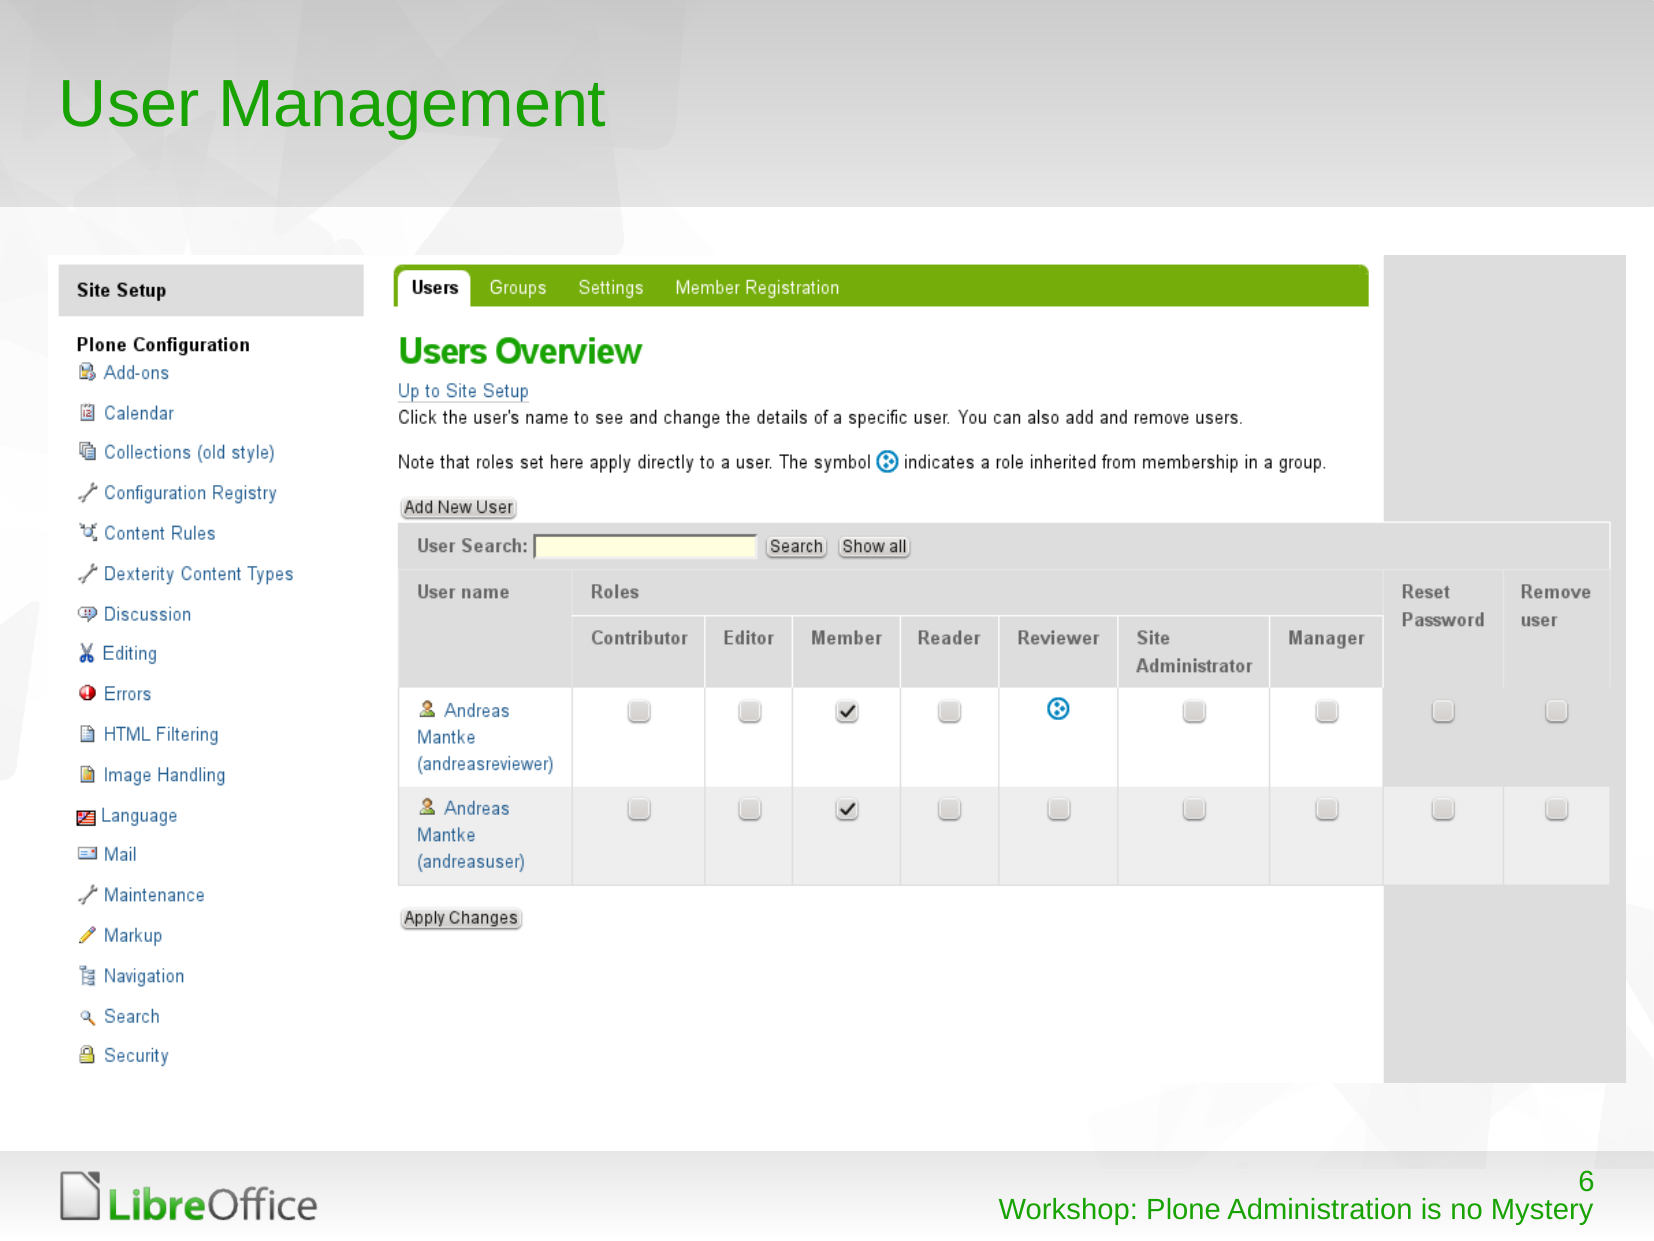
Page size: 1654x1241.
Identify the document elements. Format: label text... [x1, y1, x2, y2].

picture [0, 0, 1654, 1169]
title User Management [59, 29, 1595, 178]
picture [41, 1152, 337, 1240]
